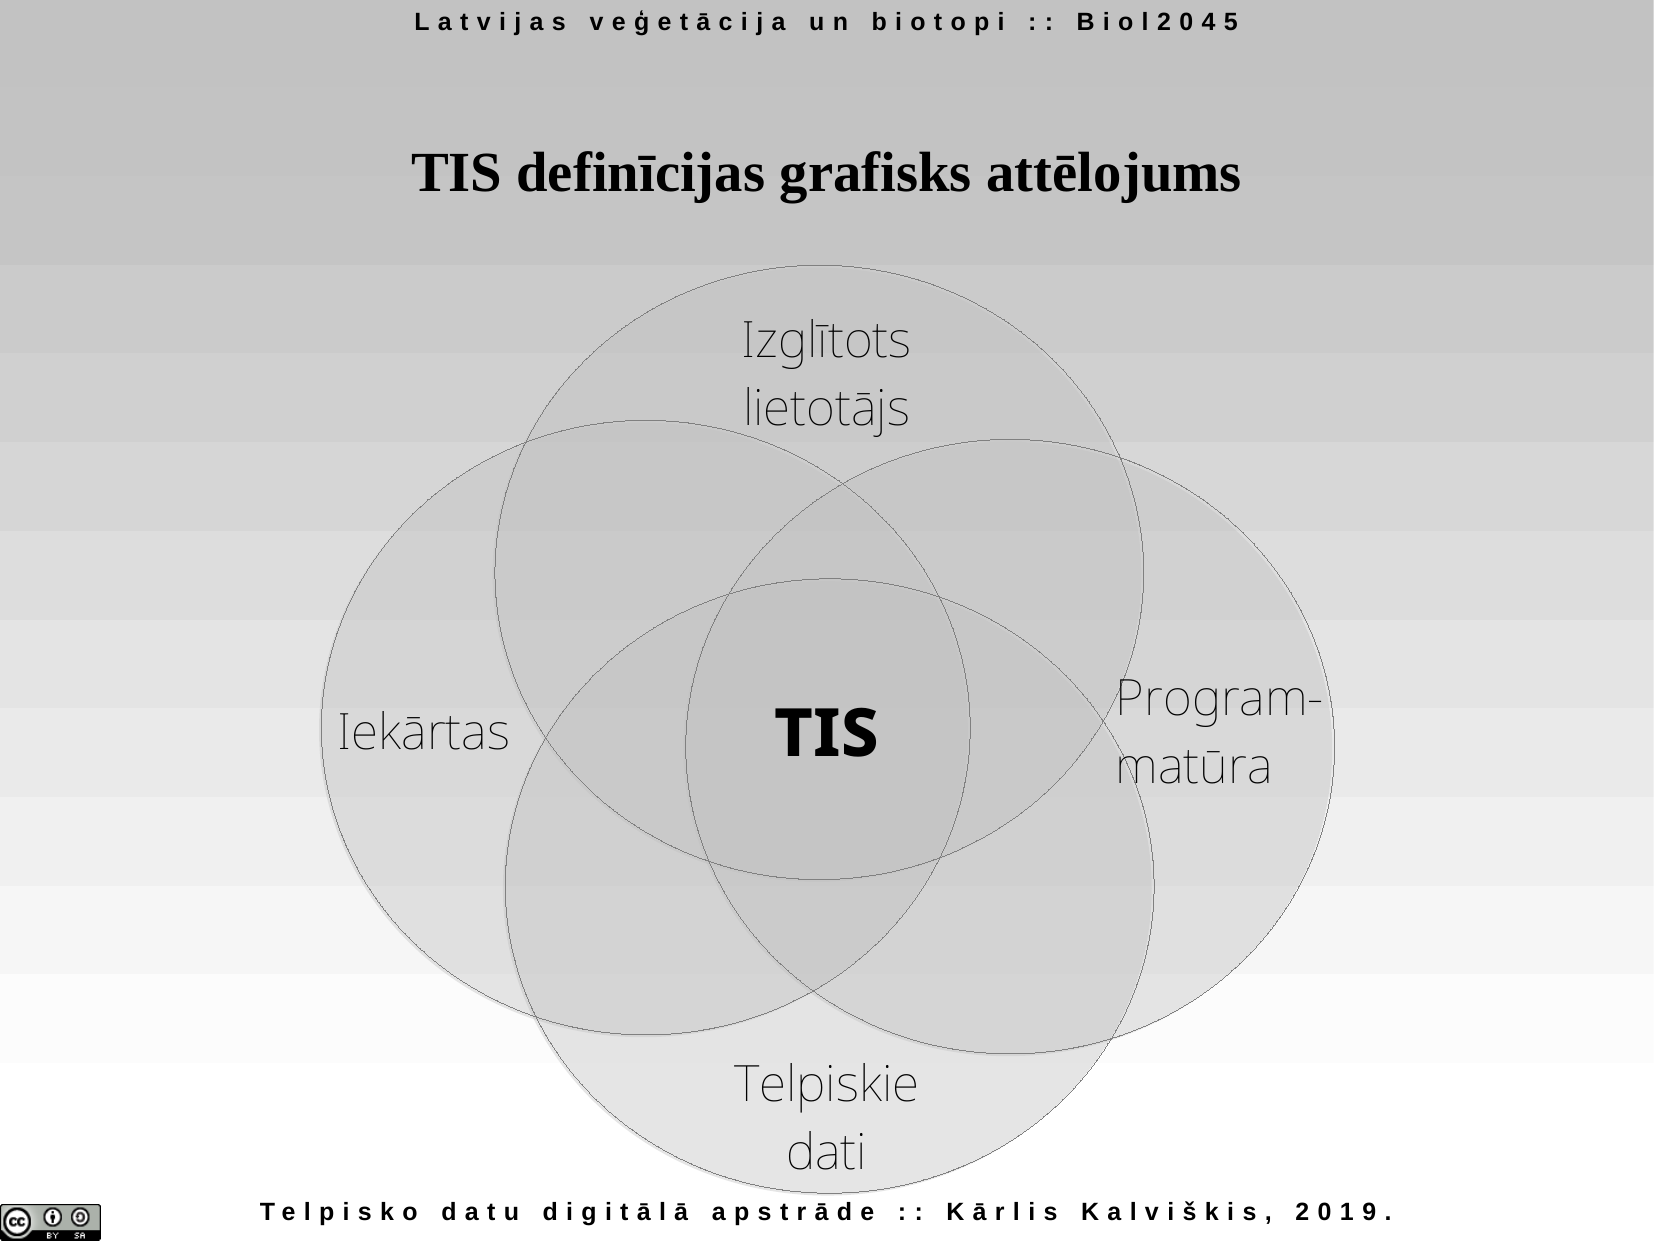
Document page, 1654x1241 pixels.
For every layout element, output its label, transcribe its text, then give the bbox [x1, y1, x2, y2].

text_box Izglītots lietotājs [738, 315, 915, 429]
text_box Program- matūra [1087, 670, 1325, 791]
title TIS definīcijas grafisks attēlojums [29, 49, 1625, 296]
text_box Iekārtas [337, 696, 536, 765]
text_box [319, 267, 1333, 1196]
picture [0, 0, 1654, 1241]
text_box Telpiskie dati [725, 1059, 929, 1173]
text_box TIS [766, 693, 888, 768]
